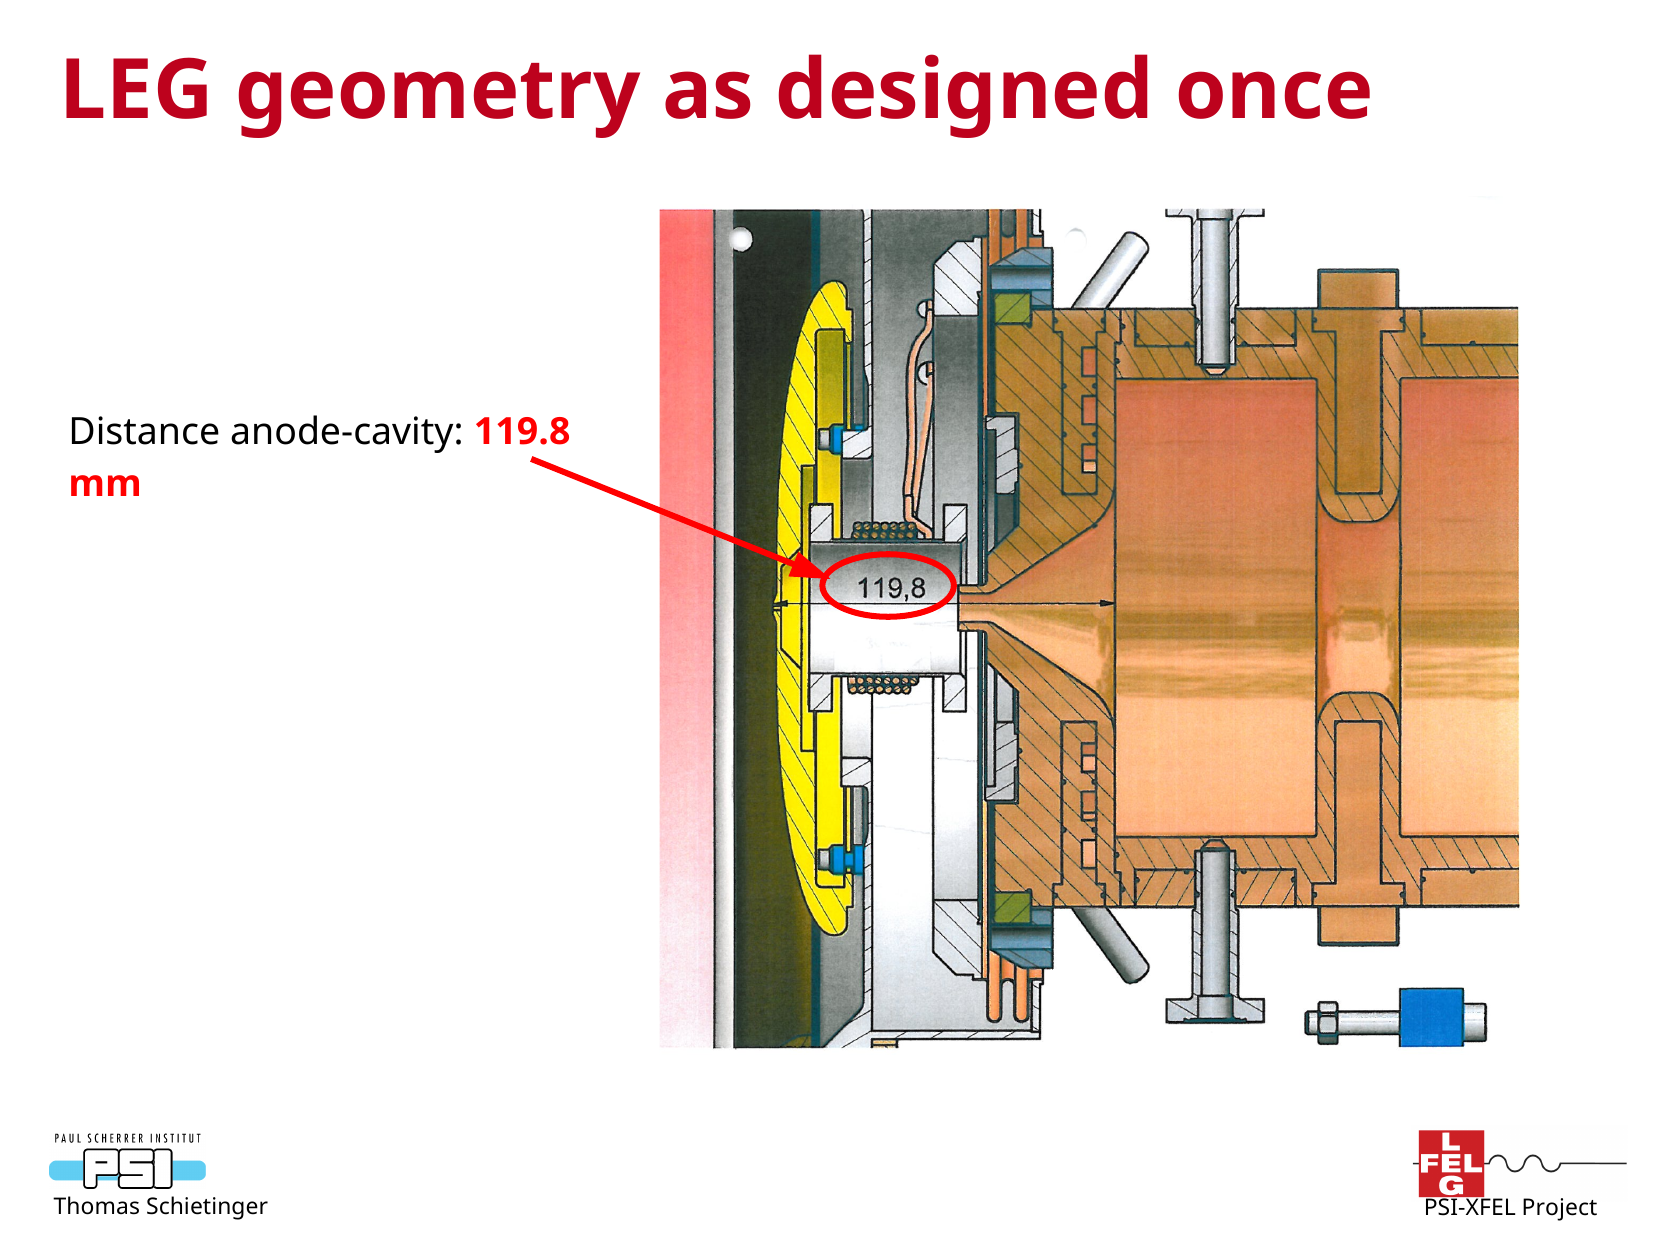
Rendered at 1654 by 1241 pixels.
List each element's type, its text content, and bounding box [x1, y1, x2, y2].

picture [49, 1133, 206, 1189]
text_box Distance anode-cavity: 119.8 mm [68, 405, 627, 467]
picture [659, 191, 1529, 1071]
title LEG geometry as designed once [59, 17, 1448, 156]
picture [1411, 1125, 1628, 1202]
picture [826, 558, 950, 613]
